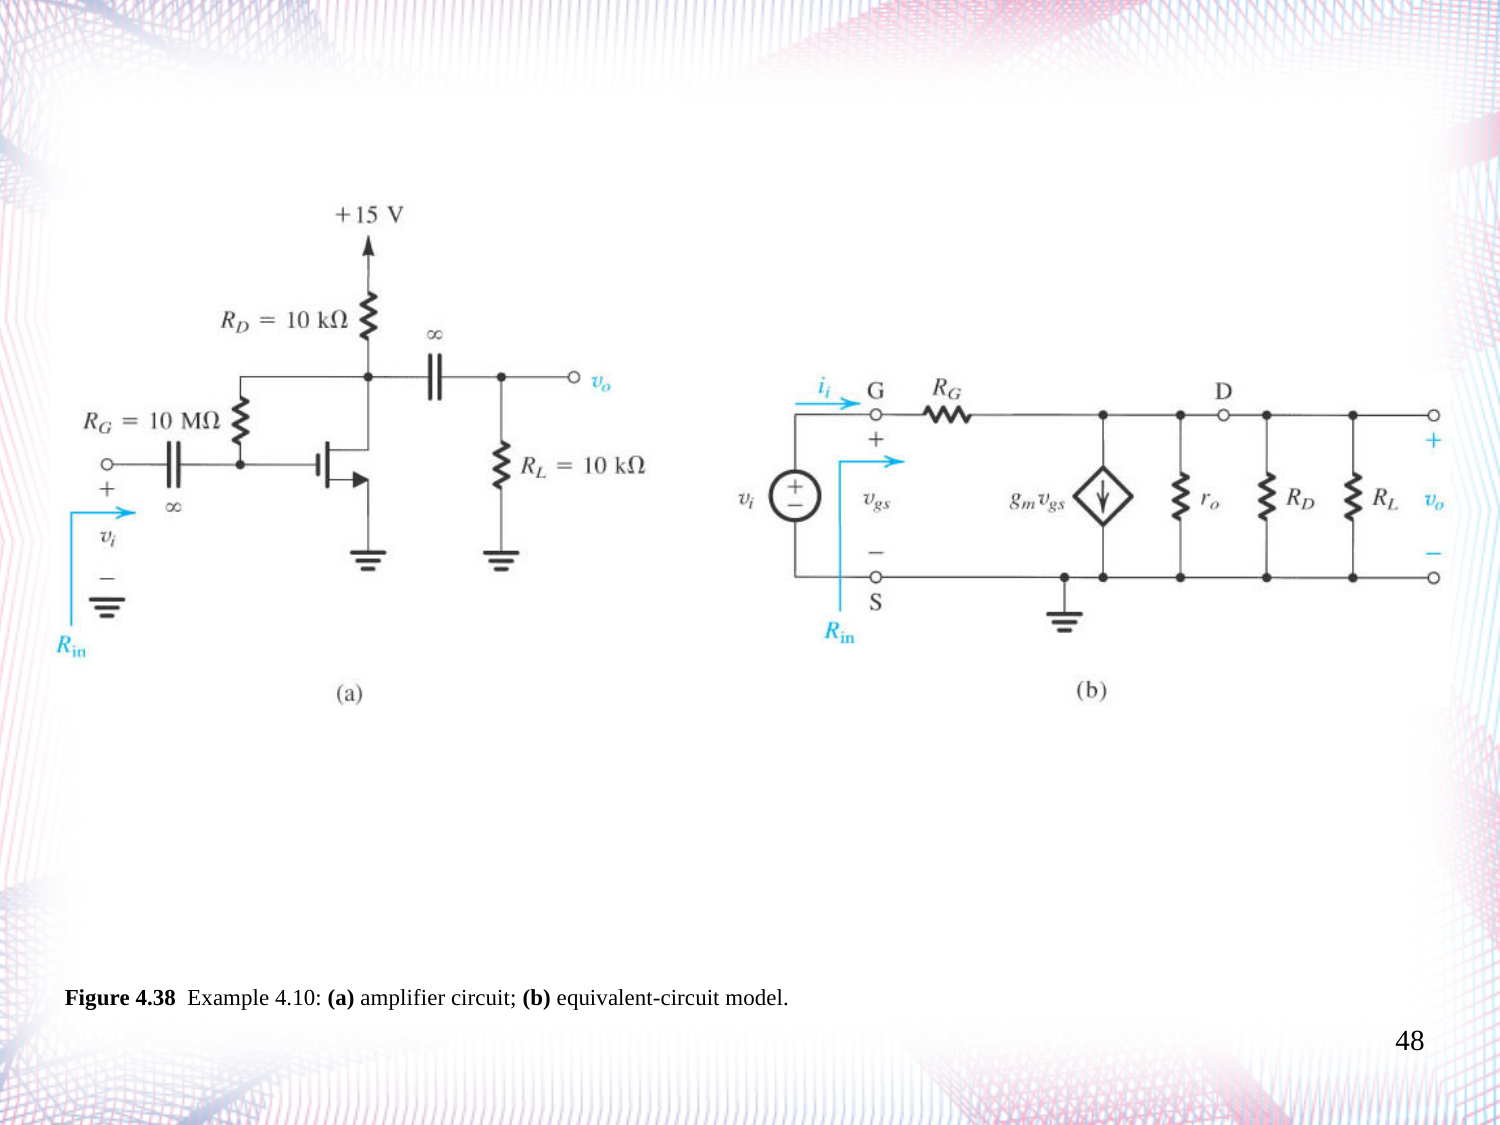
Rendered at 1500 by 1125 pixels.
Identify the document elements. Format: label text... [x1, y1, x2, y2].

text_box Figure 4.38 Example 4.10: (a) amplifier circuit; (b) equivalent-circuit model. [49, 974, 1213, 1046]
picture [0, 0, 1500, 1125]
